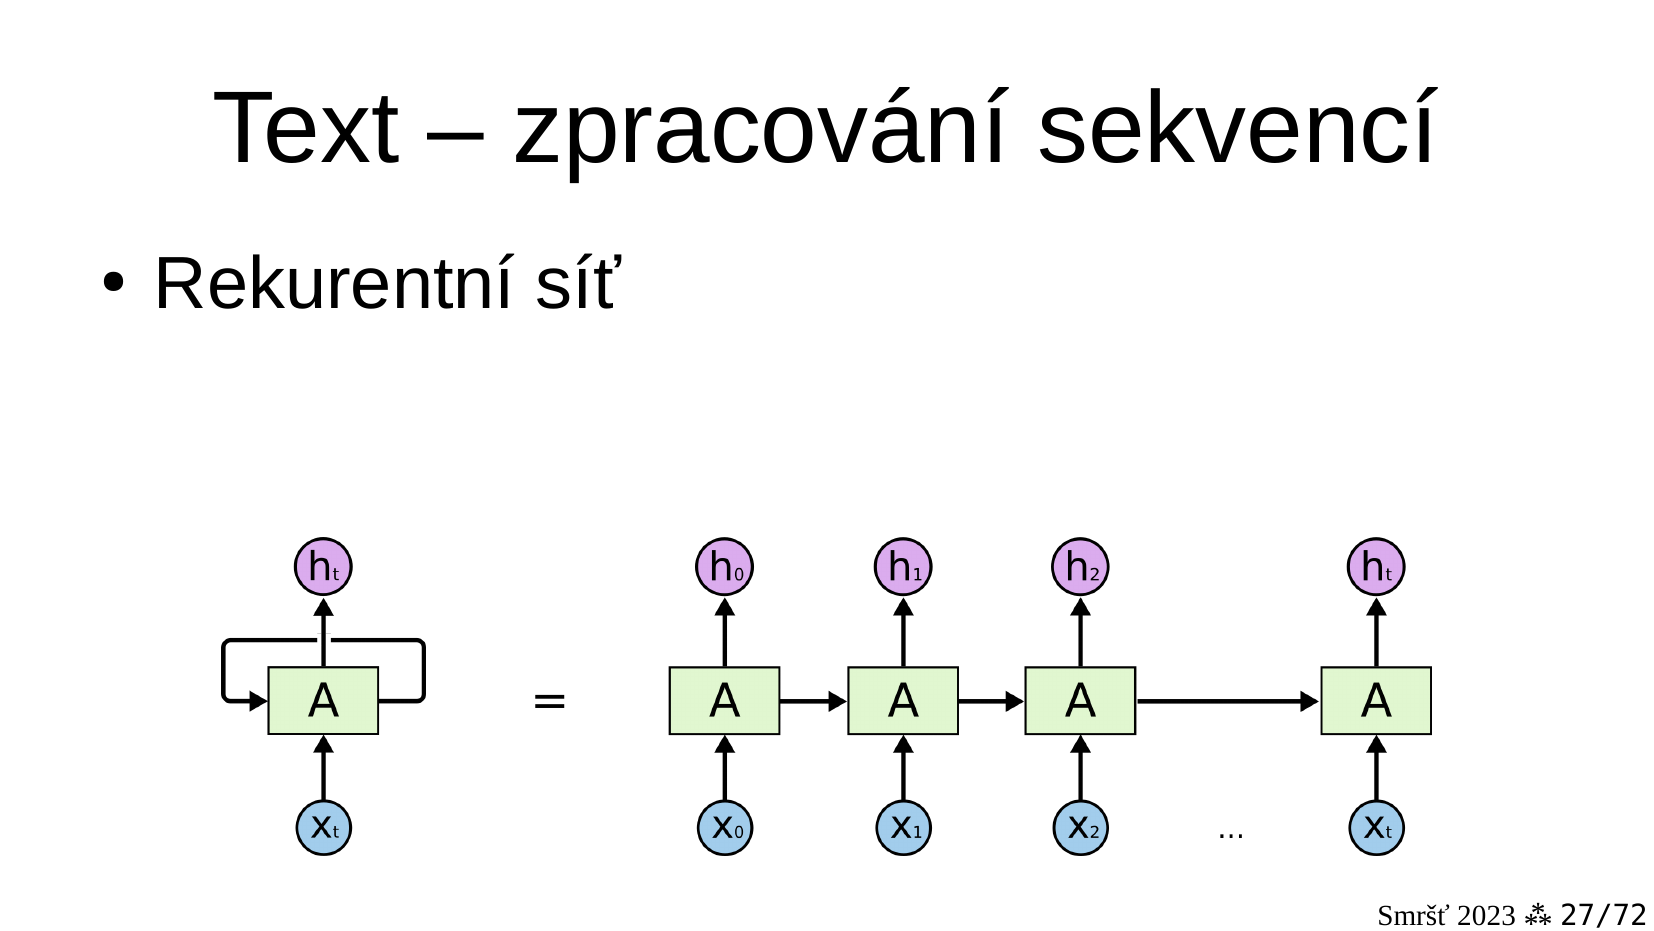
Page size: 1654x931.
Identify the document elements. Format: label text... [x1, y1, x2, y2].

title Text – zpracování sekvencí [82, 41, 1571, 214]
list Rekurentní síť [82, 241, 1571, 842]
picture [221, 537, 1432, 856]
